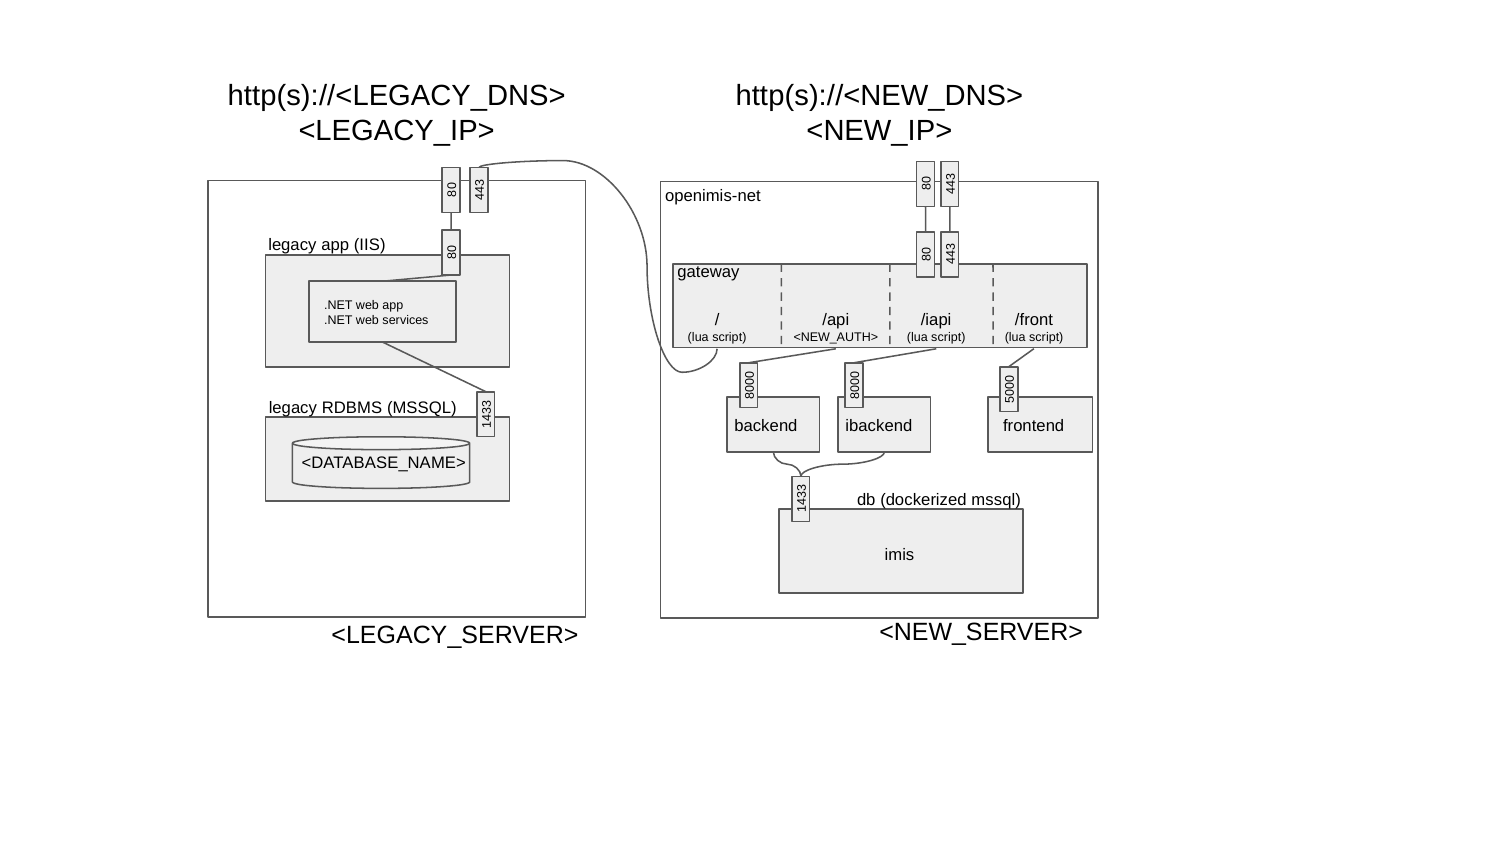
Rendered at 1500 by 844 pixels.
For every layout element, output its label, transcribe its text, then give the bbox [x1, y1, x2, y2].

text_box /api <NEW_AUTH> [777, 293, 895, 349]
text_box 80 [442, 230, 460, 276]
text_box 8000 [845, 362, 863, 408]
text_box [265, 254, 442, 368]
text_box db (dockerized mssql) [842, 473, 1066, 519]
text_box 80 [916, 231, 935, 277]
text_box 443 [940, 231, 959, 277]
text_box 80 [442, 167, 460, 213]
text_box openimis-net [650, 169, 895, 225]
text_box .NET web app .NET web services [309, 281, 457, 343]
text_box [778, 508, 1024, 593]
text_box <DATABASE_NAME> [286, 436, 486, 482]
text_box legacy RDBMS (MSSQL) [253, 381, 477, 427]
text_box [389, 254, 510, 368]
text_box http(s)://<LEGACY_DNS> <LEGACY_IP> [207, 61, 586, 131]
text_box gateway [662, 246, 907, 302]
text_box 80 [916, 161, 935, 207]
text_box 1433 [476, 391, 495, 437]
text_box 443 [470, 167, 488, 213]
text_box frontend [988, 397, 1093, 453]
text_box backend [726, 397, 820, 453]
text_box / (lua script) [670, 293, 764, 349]
text_box [764, 302, 777, 348]
text_box ibackend [837, 397, 931, 453]
text_box /iapi (lua script) [895, 293, 989, 349]
text_box [265, 416, 510, 501]
text_box [907, 263, 1088, 348]
text_box <NEW_SERVER> [804, 600, 1099, 662]
text_box /front (lua script) [989, 293, 1081, 349]
text_box 1433 [791, 476, 810, 522]
text_box imis [800, 528, 1000, 574]
text_box 443 [940, 161, 959, 207]
text_box 5000 [1000, 366, 1018, 412]
text_box legacy app (IIS) [238, 218, 416, 264]
text_box 8000 [739, 362, 758, 408]
text_box http(s)://<NEW_DNS> <NEW_IP> [660, 61, 1099, 167]
text_box <LEGACY_SERVER> [316, 604, 611, 666]
